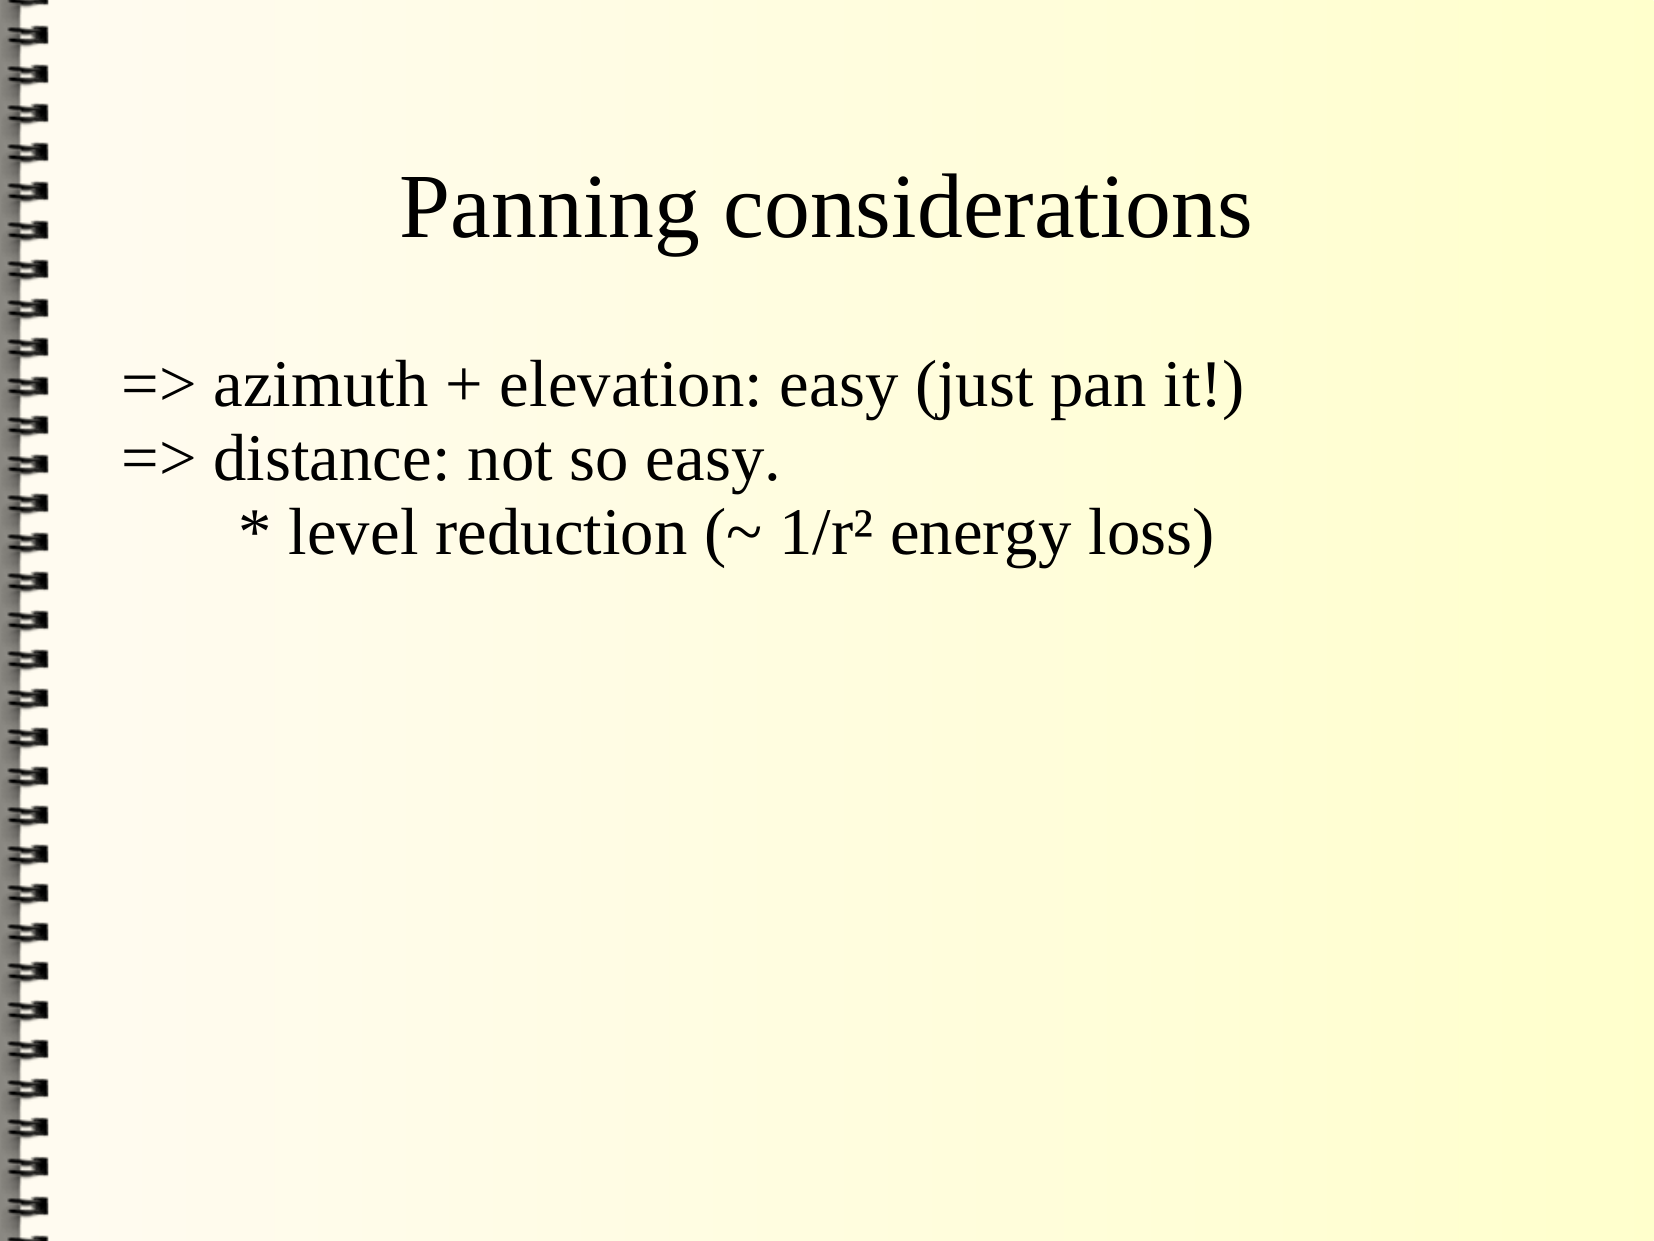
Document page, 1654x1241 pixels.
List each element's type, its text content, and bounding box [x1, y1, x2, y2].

title Panning considerations [121, 110, 1534, 303]
subtitle => azimuth + elevation: easy (just pan it!) => distance: not so easy. * level reduction (~ 1/r² energy loss) [121, 346, 1534, 1162]
picture [0, 0, 1654, 1241]
